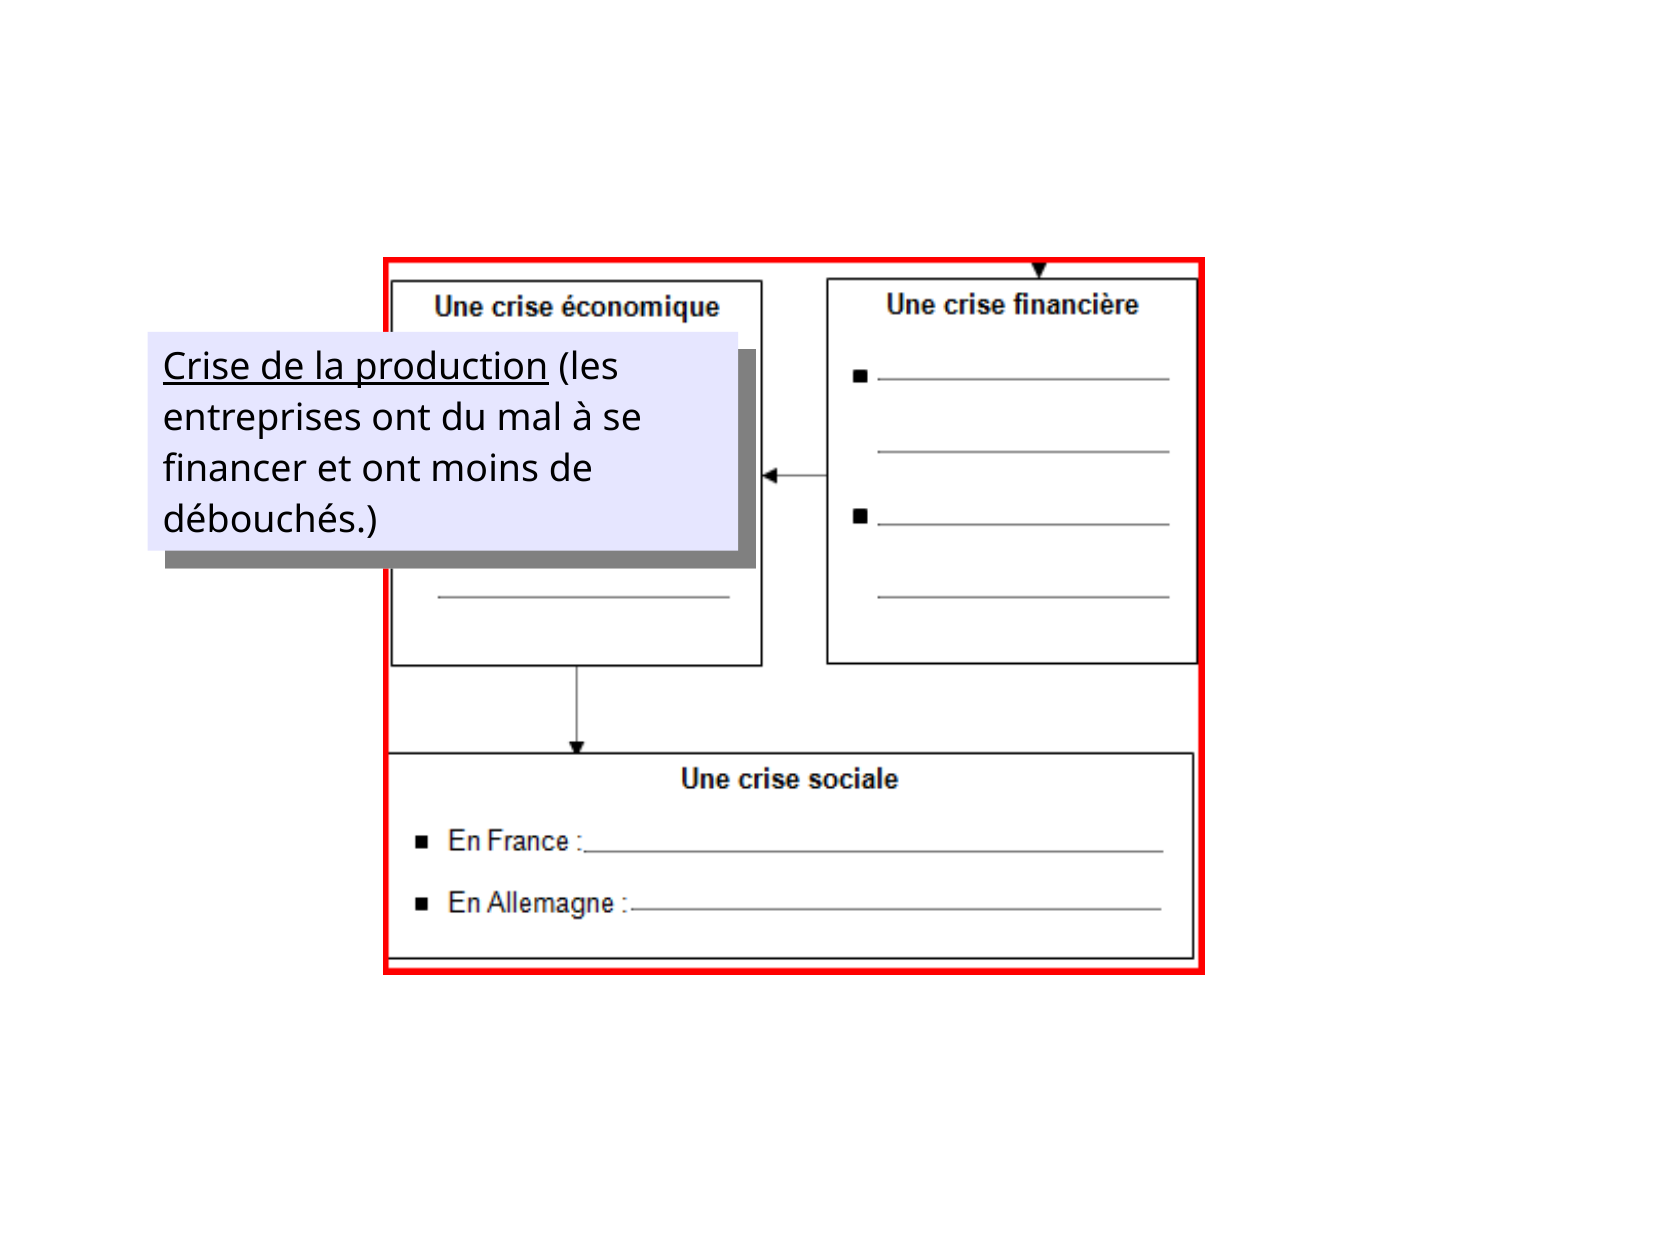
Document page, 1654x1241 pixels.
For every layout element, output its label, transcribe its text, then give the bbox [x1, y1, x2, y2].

picture [383, 257, 1205, 975]
text_box Crise de la production (les entreprises ont du mal à se financer et ont moins de débouchés.) [147, 331, 739, 532]
